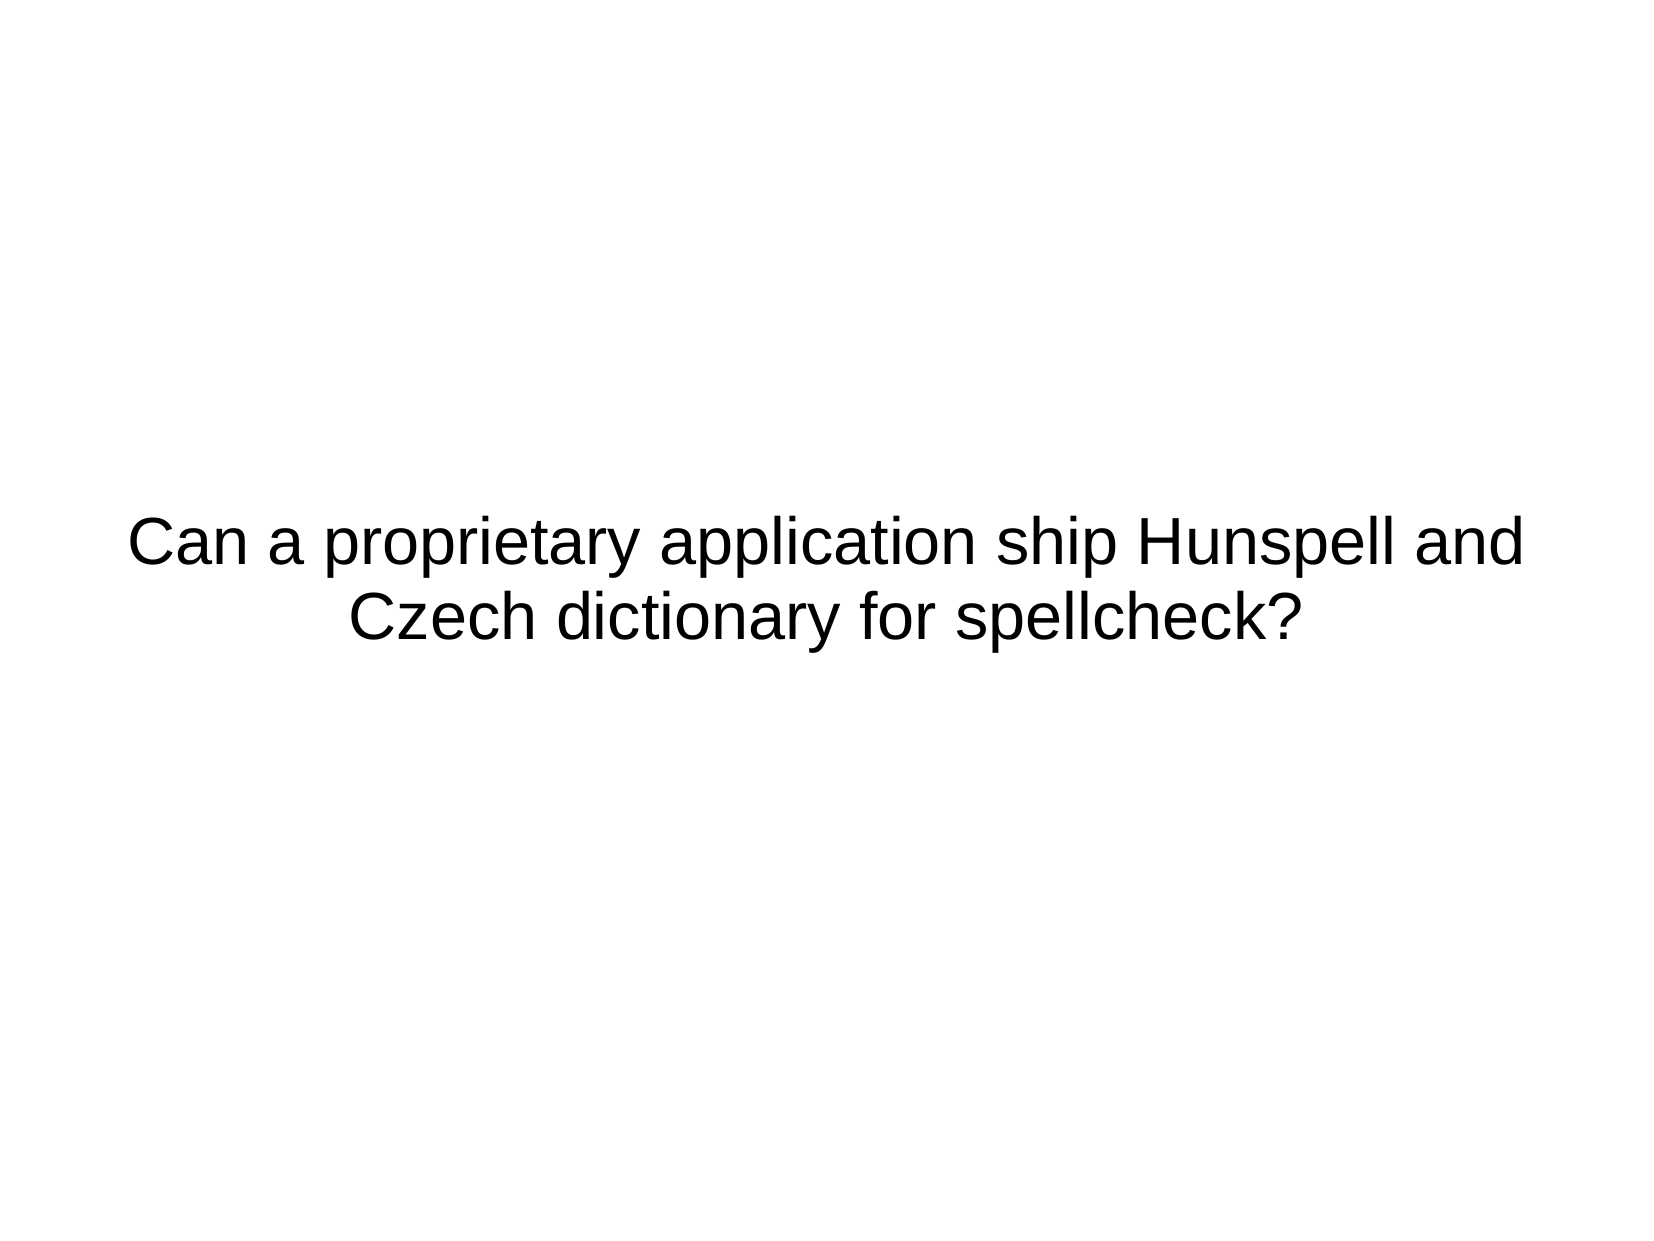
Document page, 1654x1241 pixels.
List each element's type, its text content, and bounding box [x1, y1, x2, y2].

subtitle Can a proprietary application ship Hunspell and Czech dictionary for spellcheck? [82, 49, 1571, 1109]
